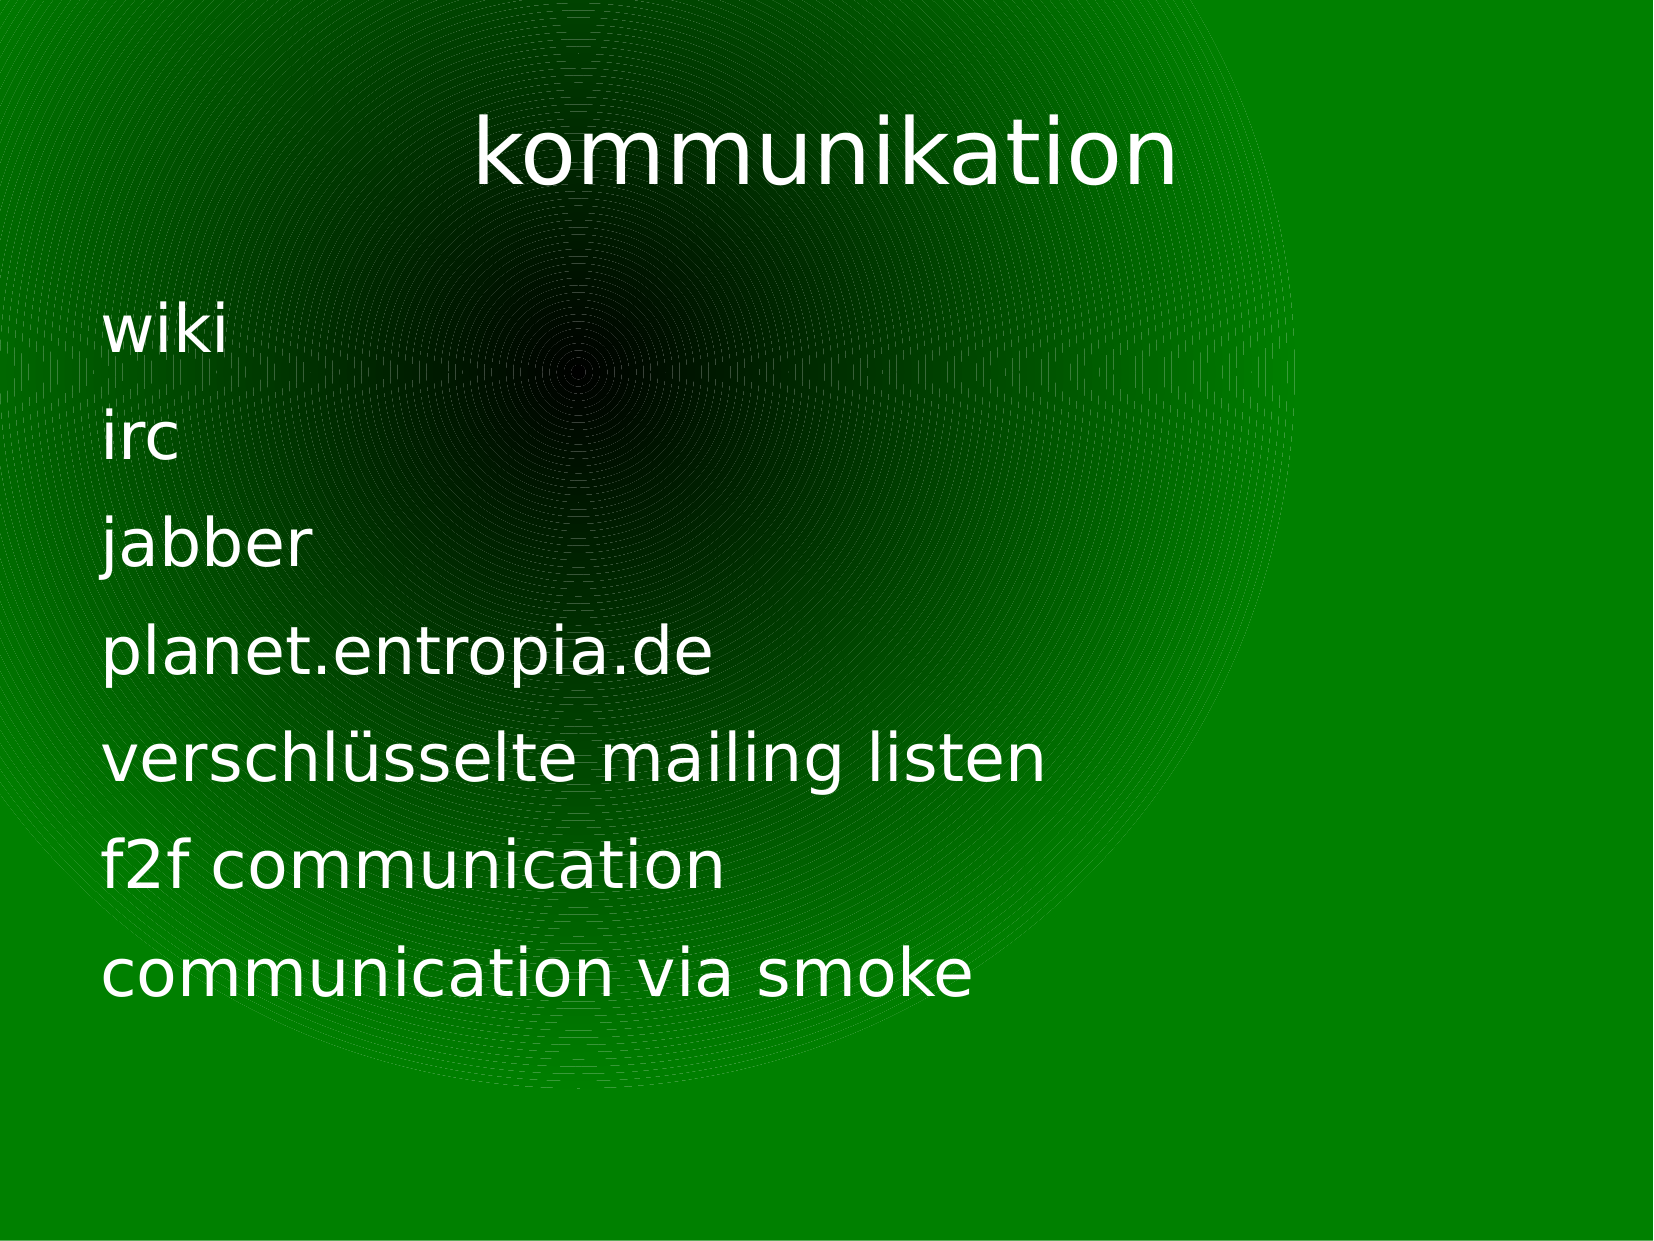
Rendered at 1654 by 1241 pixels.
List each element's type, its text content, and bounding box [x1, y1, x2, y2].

list wiki irc jabber planet.entropia.de verschlüsselte mailing listen f2f communication communication via smoke [82, 290, 1571, 1095]
title kommunikation [82, 56, 1571, 250]
